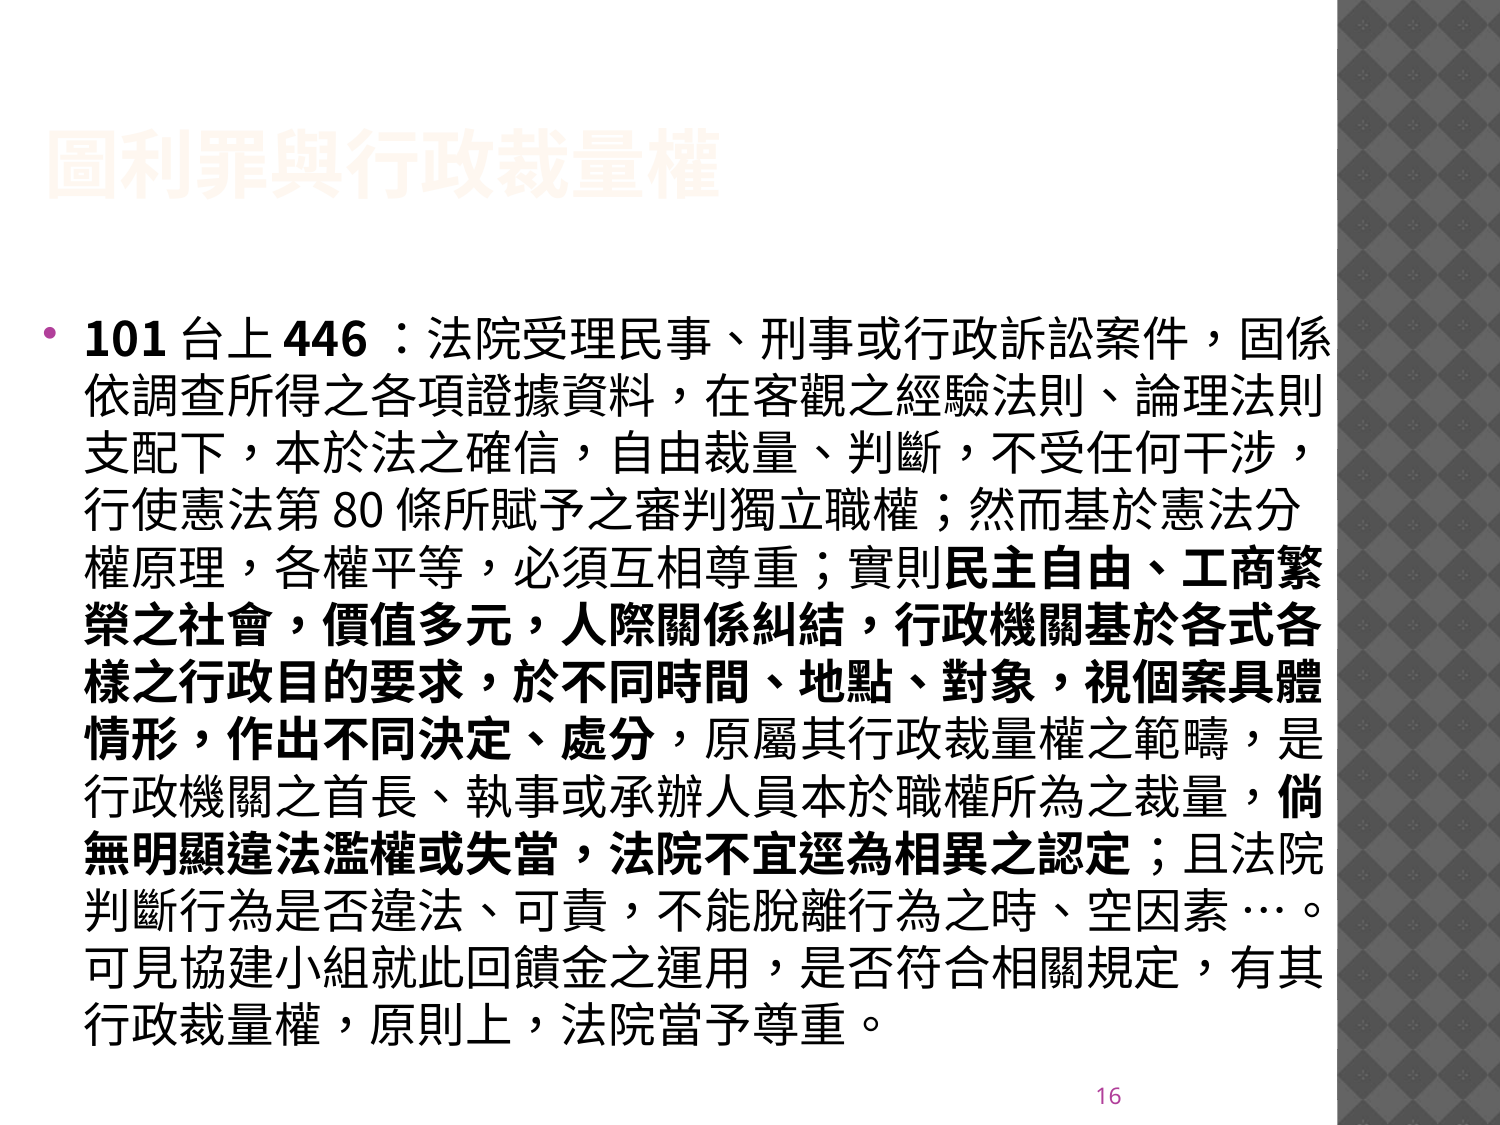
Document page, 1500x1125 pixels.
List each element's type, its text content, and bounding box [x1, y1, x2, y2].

picture [1337, 0, 1500, 1125]
list 圖利罪與行政裁量權 101台上446：法院受理民事、刑事或行政訴訟案件，固係依調查所得之各項證據資料，在客觀之經驗法則、論理法則支配下，本於法之確信，自由裁量、判斷，不受任何干涉，行使憲法第80條所賦予之審判獨立職權；然而基於憲法分權原理，各權平等，必須互相尊重；實則民主自由、工商繁榮之社會，價值多元，人際關係糾結，行政機關基於各式各樣之行政目的要求，於不同時間、地點、對象，視個案具體情形，作出不同決定、處分，原屬其行政裁量權之範疇，是行政機關之首長、執事或承辦人員本於職權所為之裁量，倘無明顯違法濫權或失當，法院不宜逕為相異之認定；且法院判斷行為是否違法、可責，不能脫離行為之時、空因素 …。可見協建小組就此回饋金之運用，是否符合相關規定，有其行政裁量權，原則上，法院當予尊重。 [29, 52, 1353, 1125]
slide_number <編號> [1025, 1075, 1122, 1113]
